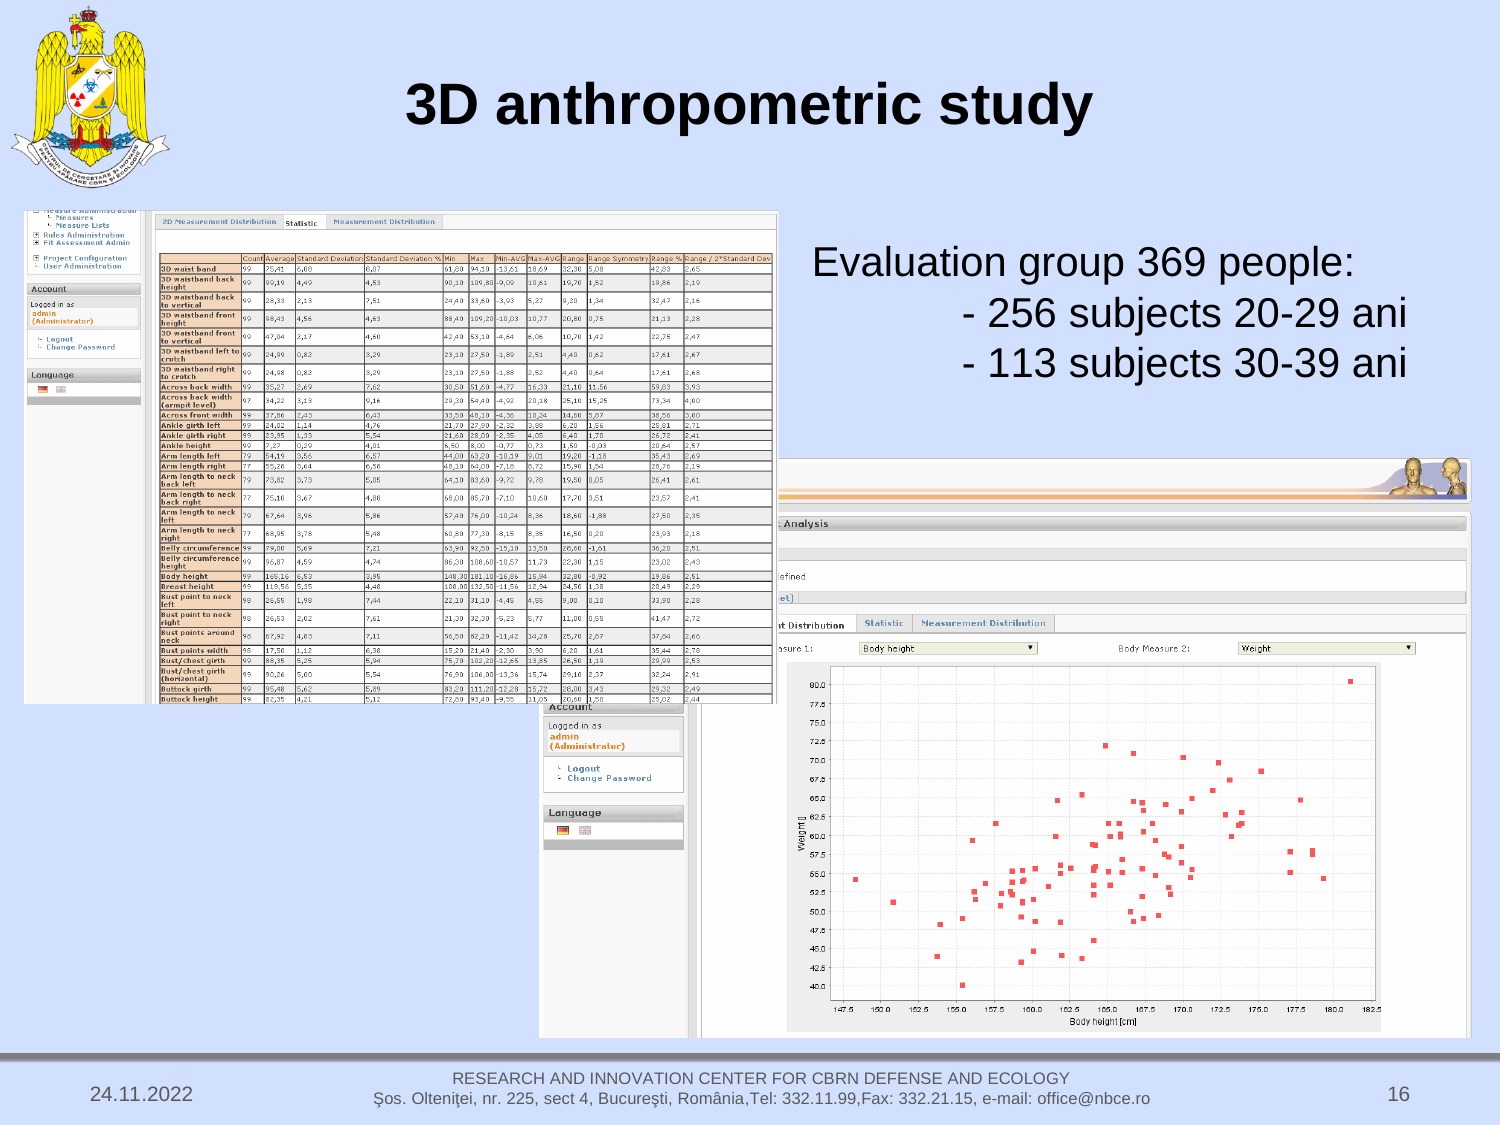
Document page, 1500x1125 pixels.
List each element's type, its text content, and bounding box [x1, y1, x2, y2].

picture [0, 0, 1500, 1053]
text_box RESEARCH AND INNOVATION CENTER FOR CBRN DEFENSE AND ECOLOGY Şos. Olteniţei, nr. 225, sect 4, Bucureşti, România,Tel: 332.11.99,Fax: 332.21.15, e-mail: office@nbce.ro [289, 1057, 1235, 1118]
picture [0, 1063, 1500, 1125]
title 3D anthropometric study [183, 7, 1317, 195]
text_box 24.11.2022 [75, 1062, 266, 1123]
text_box <number> [1246, 1062, 1426, 1123]
text_box Evaluation group 369 people: - 256 subjects 20-29 ani - 113 subjects 30-39 ani [797, 227, 1483, 394]
